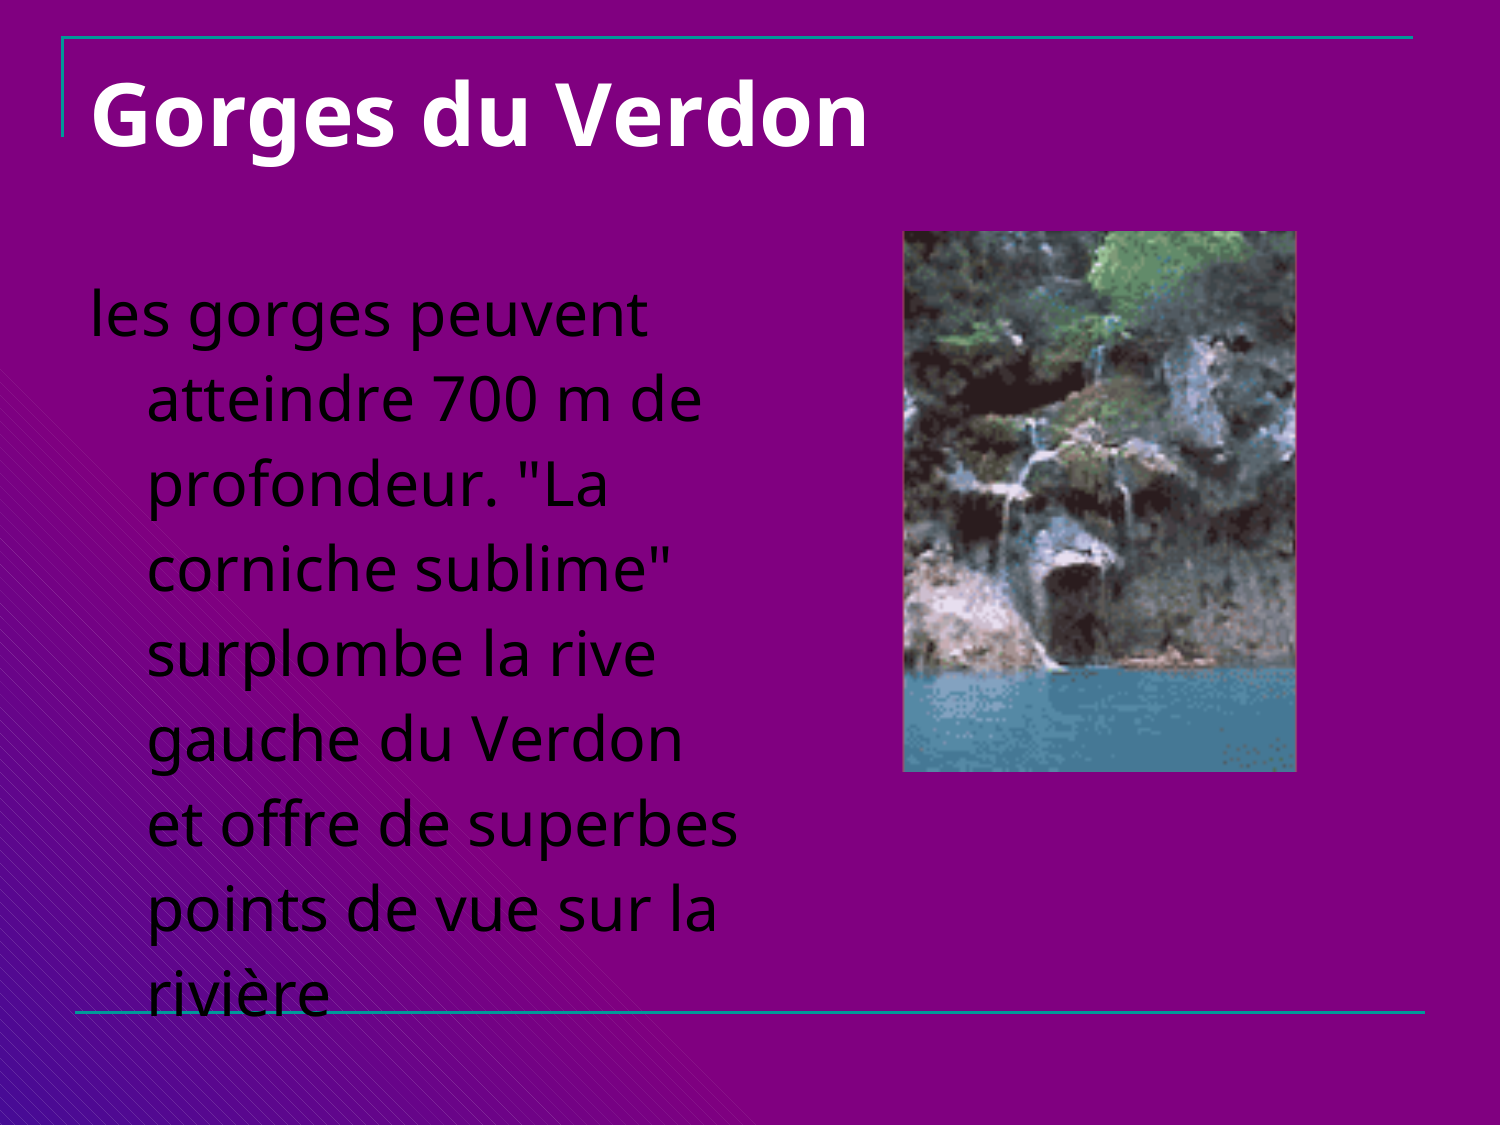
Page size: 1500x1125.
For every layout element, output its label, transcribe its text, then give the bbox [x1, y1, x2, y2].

list les gorges peuvent atteindre 700 m de profondeur. "La corniche sublime" surplombe la rive gauche du Verdon et offre de superbes points de vue sur la rivière [75, 262, 762, 1006]
title Gorges du Verdon [75, 45, 1426, 233]
picture [832, 231, 1373, 772]
